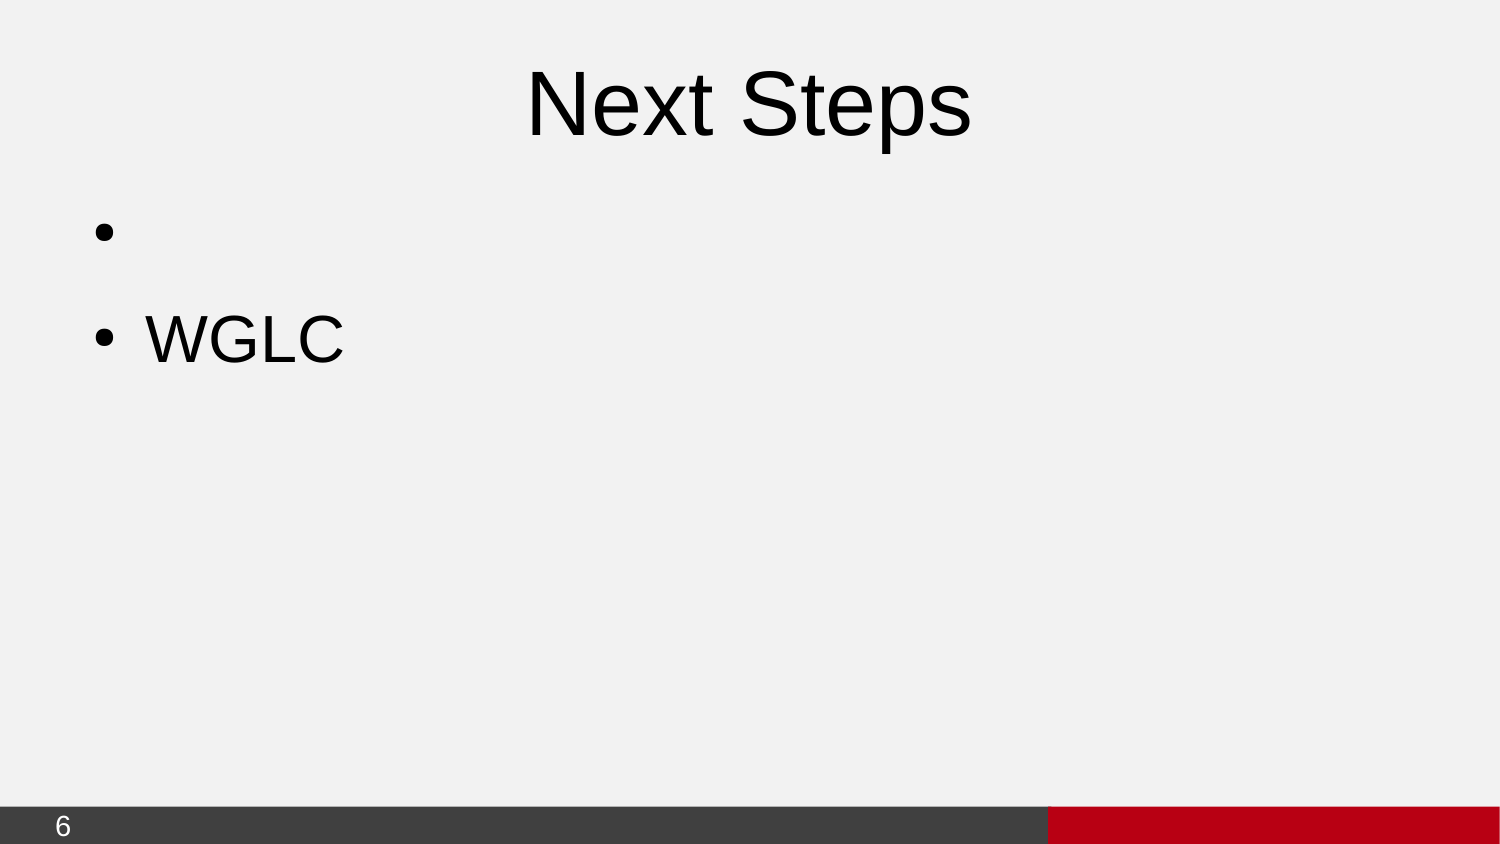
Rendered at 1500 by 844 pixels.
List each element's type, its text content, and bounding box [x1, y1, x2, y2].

title Next Steps [75, 33, 1425, 175]
list WGLC [75, 197, 1425, 687]
